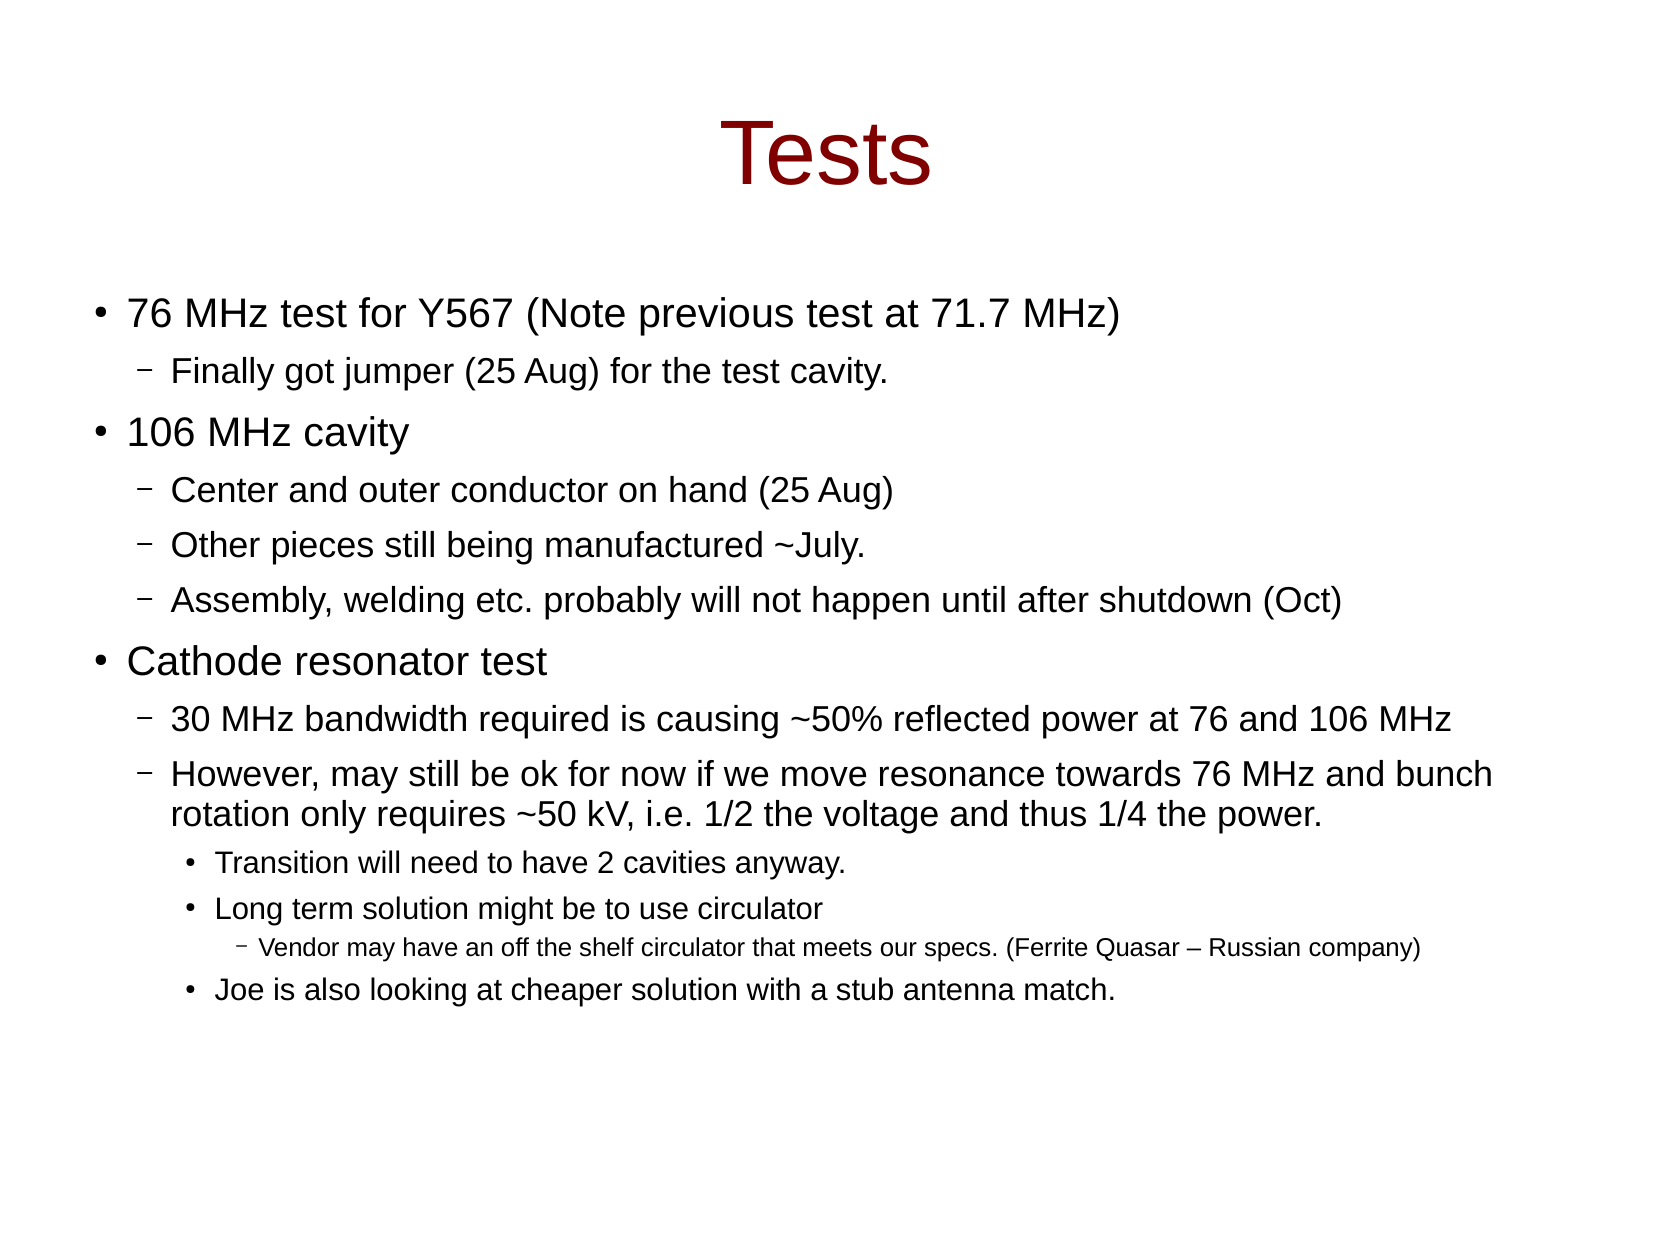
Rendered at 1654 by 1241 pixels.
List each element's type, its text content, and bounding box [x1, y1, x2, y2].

list 76 MHz test for Y567 (Note previous test at 71.7 MHz) Finally got jumper (25 Aug) for the test cavity. 106 MHz cavity Center and outer conductor on hand (25 Aug) Other pieces still being manufactured ~July. Assembly, welding etc. probably will not happen until after shutdown (Oct) Cathode resonator test 30 MHz bandwidth required is causing ~50% reflected power at 76 and 106 MHz However, may still be ok for now if we move resonance towards 76 MHz and bunch rotation only requires ~50 kV, i.e. 1/2 the voltage and thus 1/4 the power. Transition will need to have 2 cavities anyway. Long term solution might be to use circulator Vendor may have an off the shelf circulator that meets our specs. (Ferrite Quasar – Russian company) Joe is also looking at cheaper solution with a stub antenna match. [82, 290, 1571, 1010]
title Tests [82, 49, 1571, 257]
